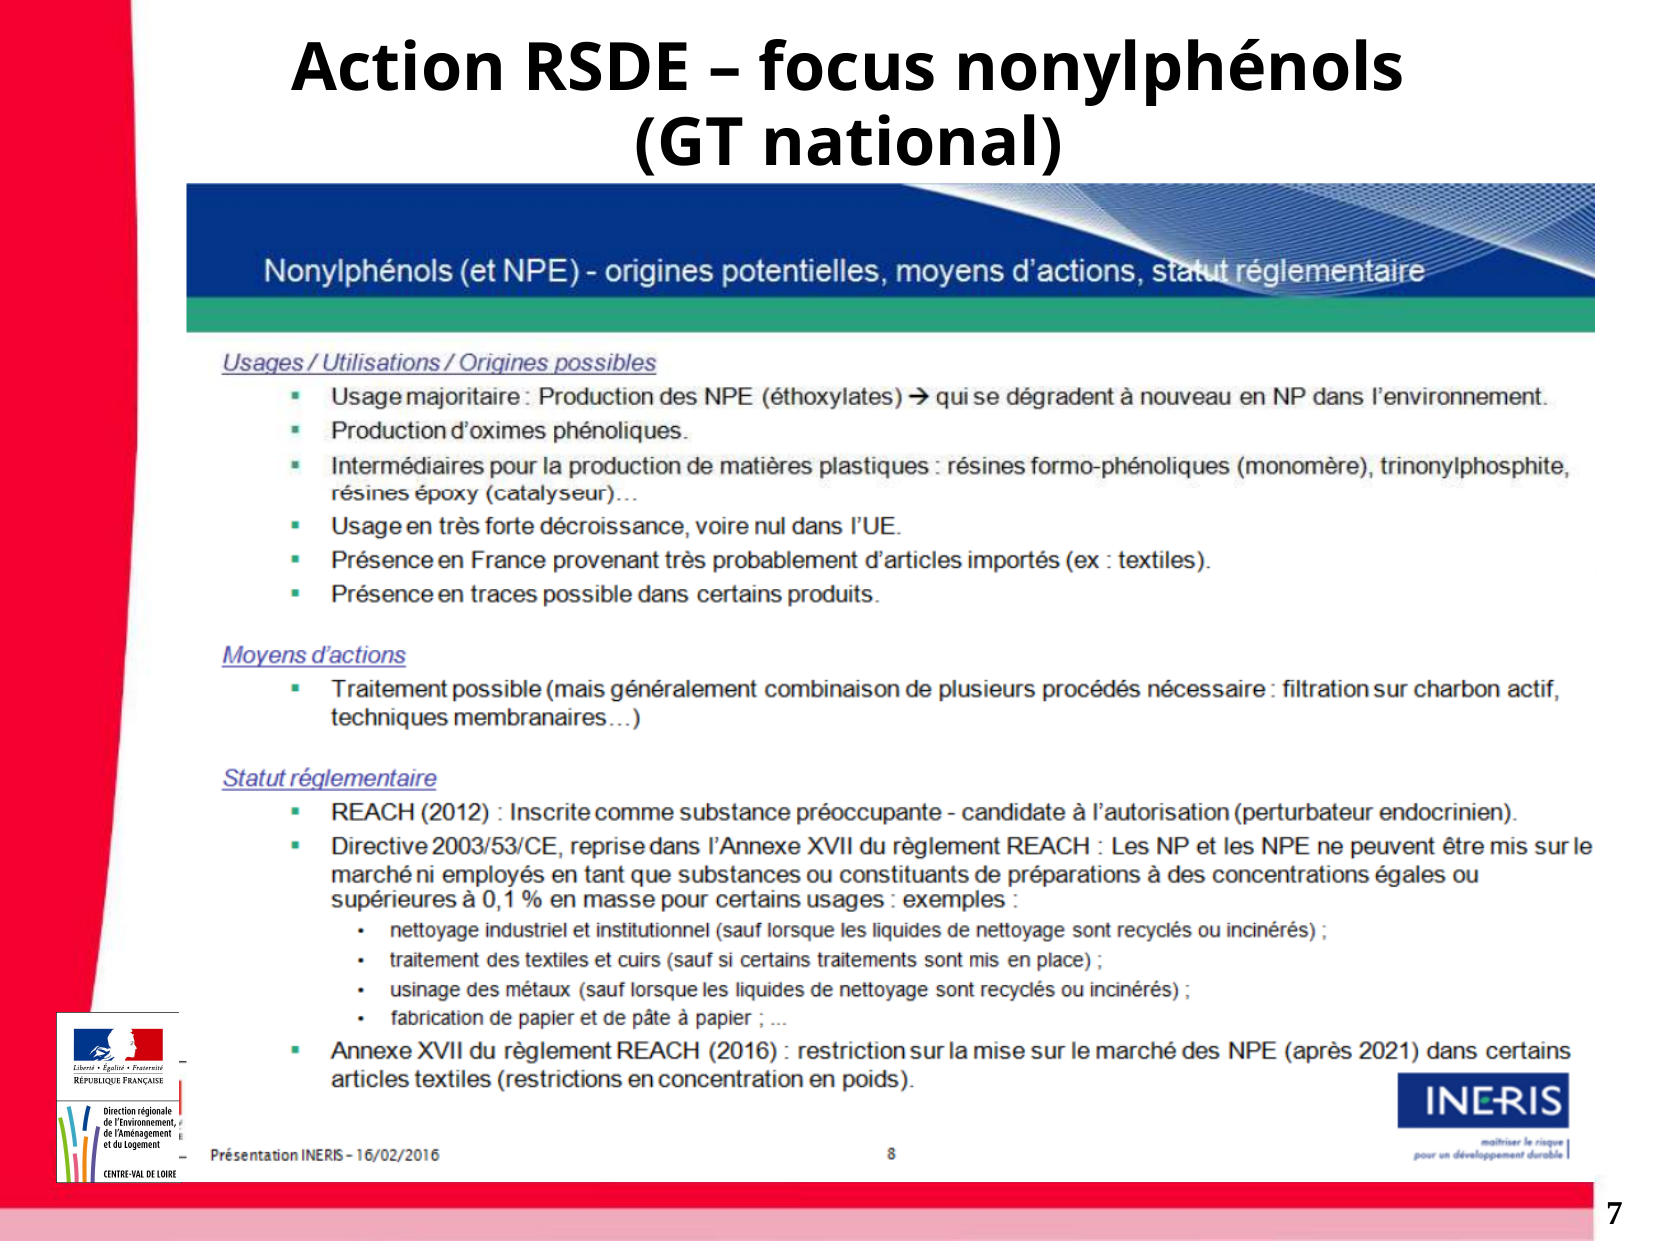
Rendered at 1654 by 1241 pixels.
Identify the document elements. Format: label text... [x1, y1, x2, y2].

text_box Action RSDE – focus nonylphénols (GT national) [259, 23, 1439, 177]
picture [0, 0, 1653, 1241]
